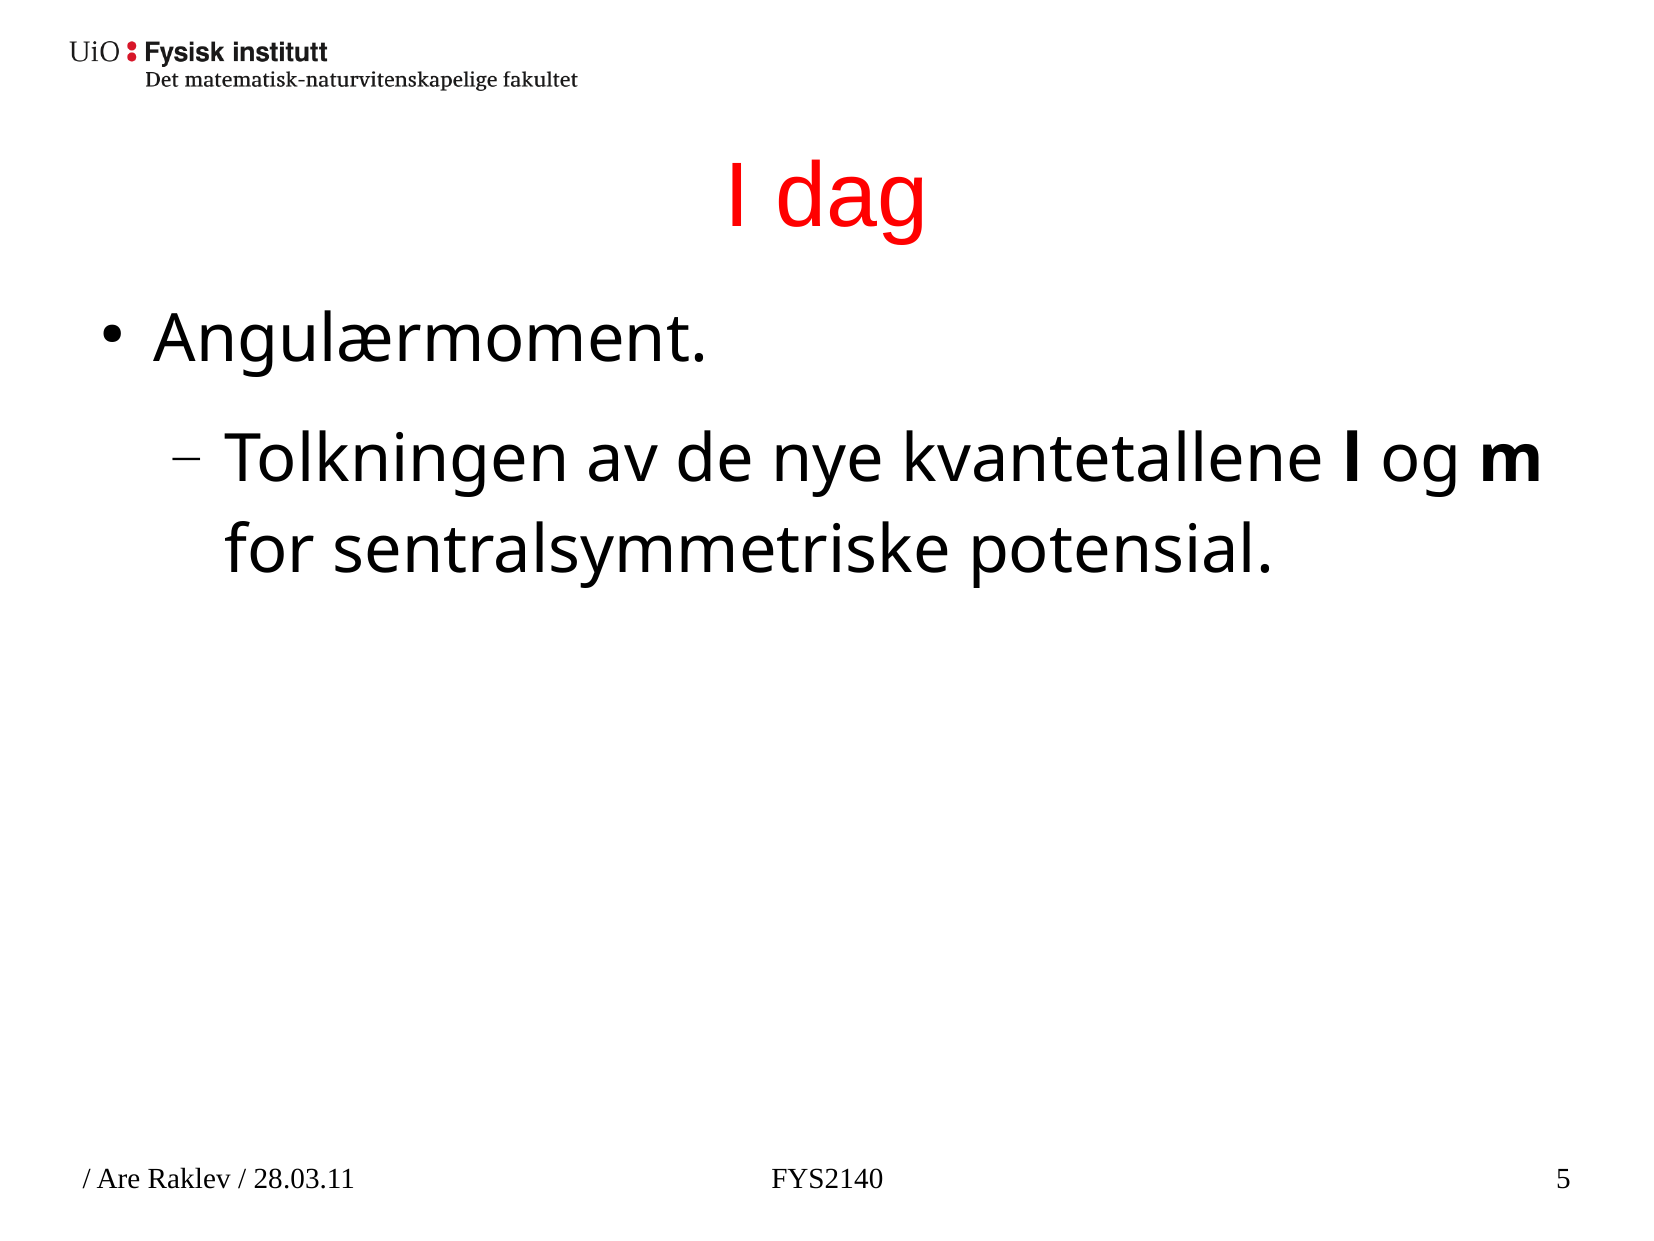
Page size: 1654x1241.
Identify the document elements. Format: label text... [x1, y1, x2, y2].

list Angulærmoment. Tolkningen av de nye kvantetallene l og m for sentralsymmetriske potensial. [82, 290, 1571, 1094]
picture [68, 37, 581, 93]
title I dag [82, 90, 1571, 290]
